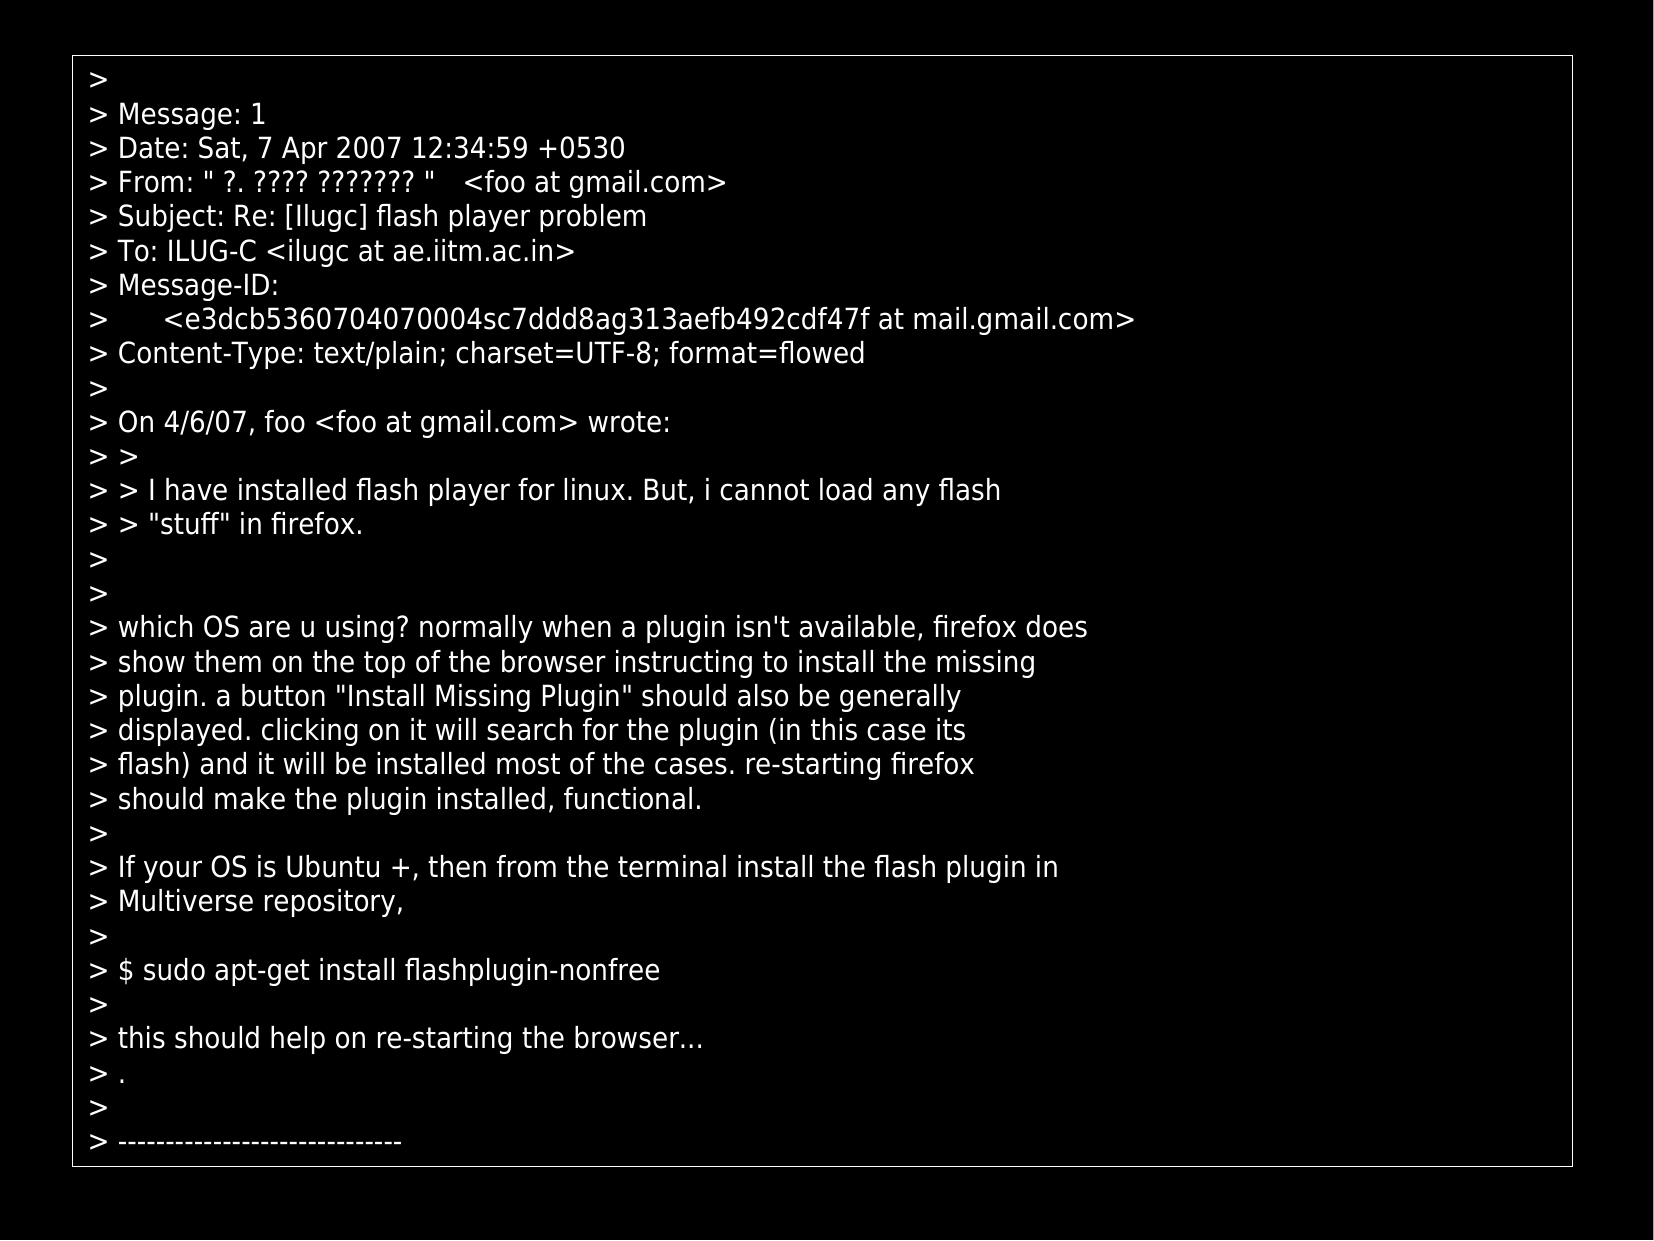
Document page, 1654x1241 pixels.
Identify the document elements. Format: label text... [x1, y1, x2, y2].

text_box > > Message: 1 > Date: Sat, 7 Apr 2007 12:34:59 +0530 > From: " ?. ???? ??????? " <foo at gmail.com> > Subject: Re: [Ilugc] flash player problem > To: ILUG-C <ilugc at ae.iitm.ac.in> > Message-ID: > <e3dcb5360704070004sc7ddd8ag313aefb492cdf47f at mail.gmail.com> > Content-Type: text/plain; charset=UTF-8; format=flowed > > On 4/6/07, foo <foo at gmail.com> wrote: > > > > I have installed flash player for linux. But, i cannot load any flash > > "stuff" in firefox. > > > which OS are u using? normally when a plugin isn't available, firefox does > show them on the top of the browser instructing to install the missing > plugin. a button "Install Missing Plugin" should also be generally > displayed. clicking on it will search for the plugin (in this case its > flash) and it will be installed most of the cases. re-starting firefox > should make the plugin installed, functional. > > If your OS is Ubuntu +, then from the terminal install the flash plugin in > Multiverse repository, > > $ sudo apt-get install flashplugin-nonfree > > this should help on re-starting the browser... > . > > ------------------------------ [72, 55, 1573, 1167]
